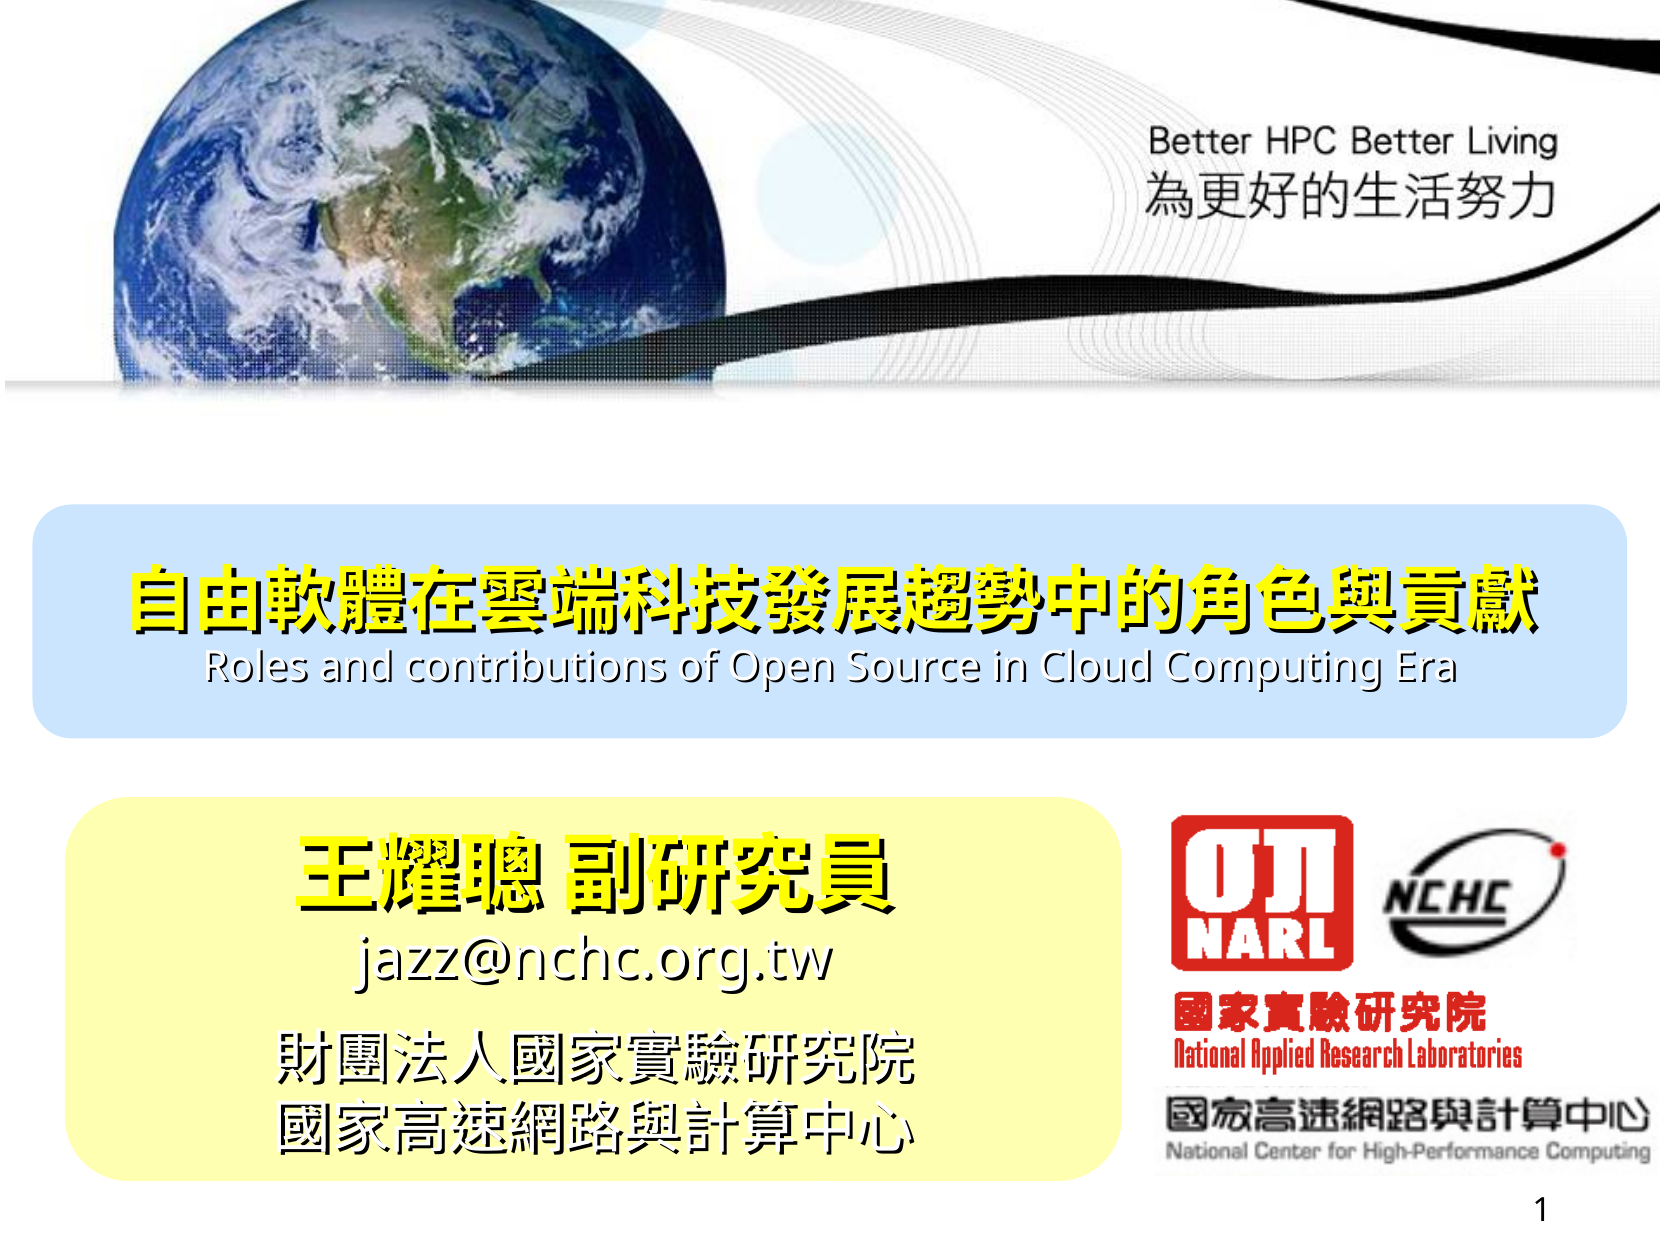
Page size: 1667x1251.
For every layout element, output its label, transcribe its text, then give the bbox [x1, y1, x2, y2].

text_box 王耀聰 副研究員 jazz@nchc.org.tw 財團法人國家實驗研究院 國家高速網路與計算中心 [64, 797, 1122, 1182]
picture [1169, 986, 1531, 1076]
picture [1157, 800, 1365, 981]
picture [5, 0, 1660, 416]
picture [1370, 803, 1577, 969]
picture [1153, 1086, 1661, 1176]
text_box 自由軟體在雲端科技發展趨勢中的角色與貢獻 Roles and contributions of Open Source in Cloud Computing Era [32, 504, 1628, 739]
